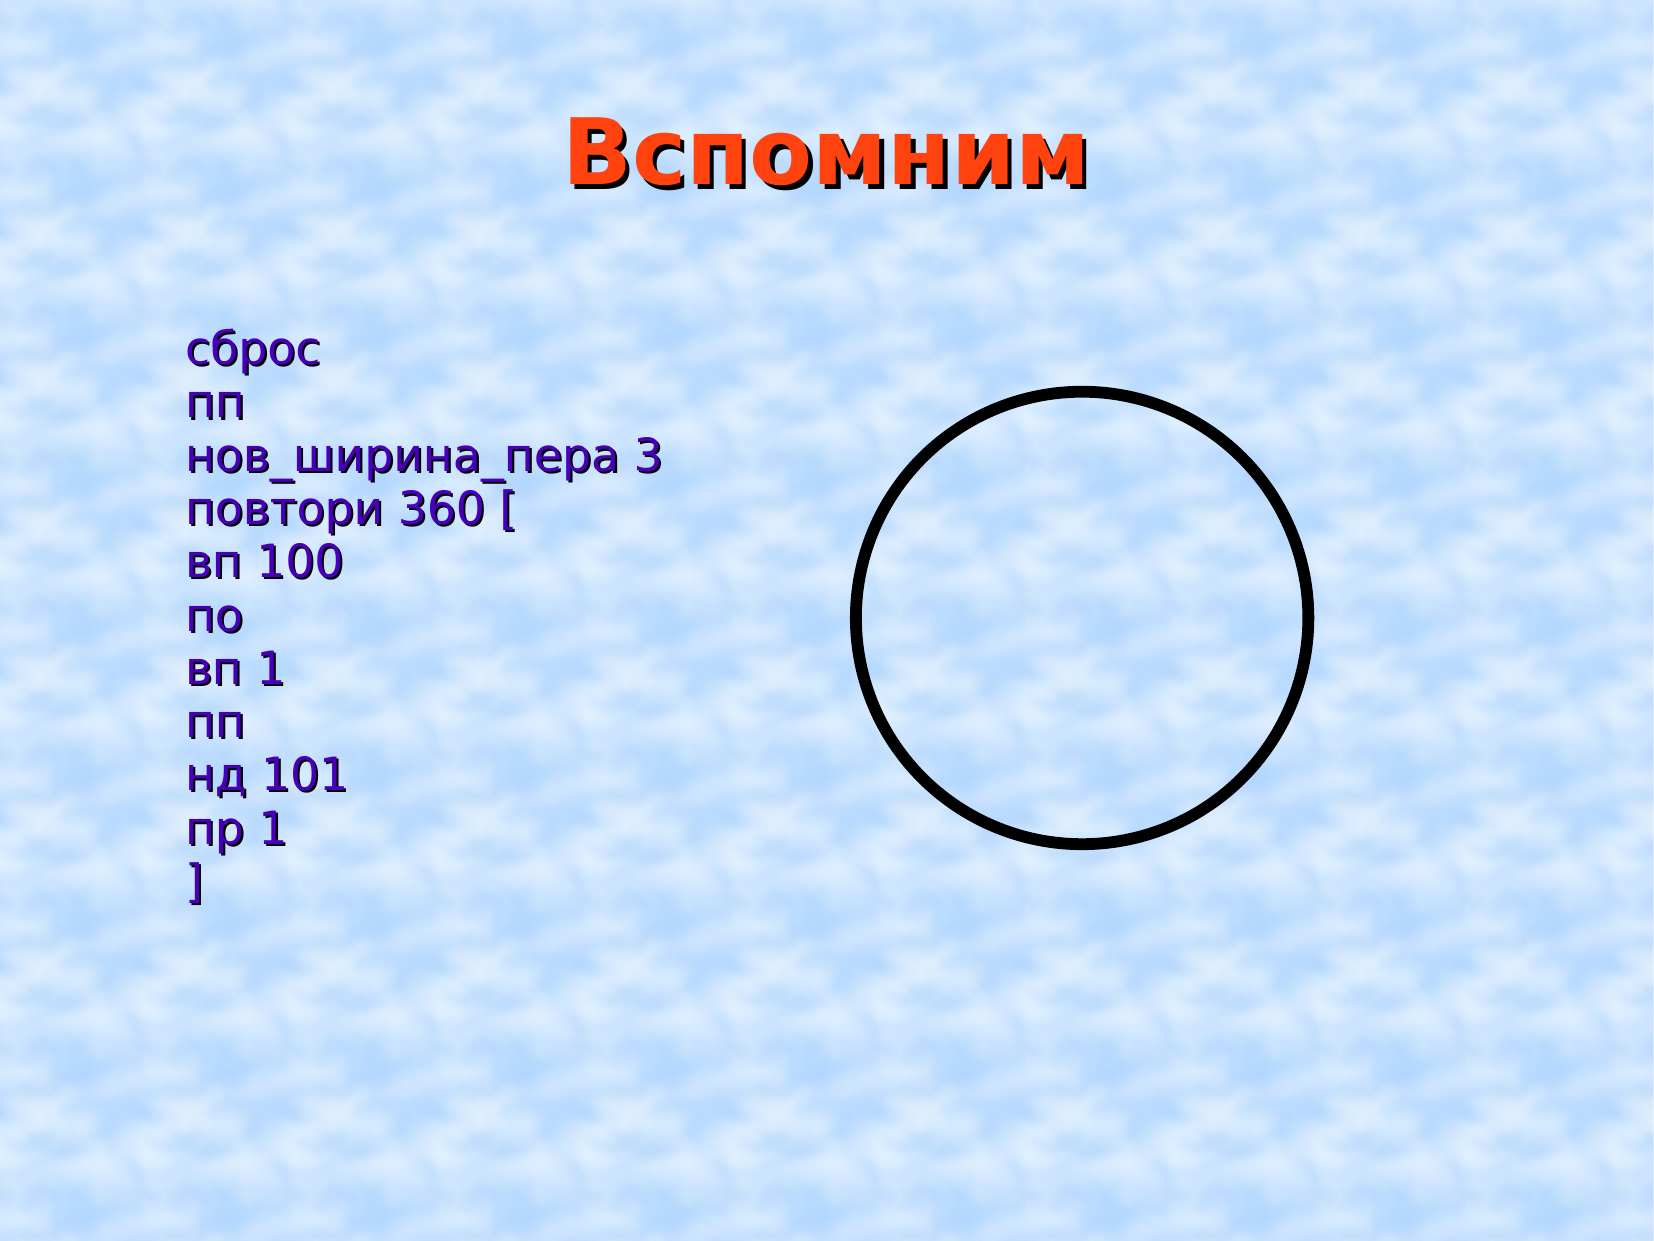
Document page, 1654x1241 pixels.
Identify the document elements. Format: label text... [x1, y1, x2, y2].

picture [0, 0, 1654, 1241]
text_box сброс пп нов_ширина_пера 3 повтори 360 [ вп 100 по вп 1 пп нд 101 пр 1 ] [170, 314, 747, 916]
title Вспомним [82, 56, 1571, 250]
